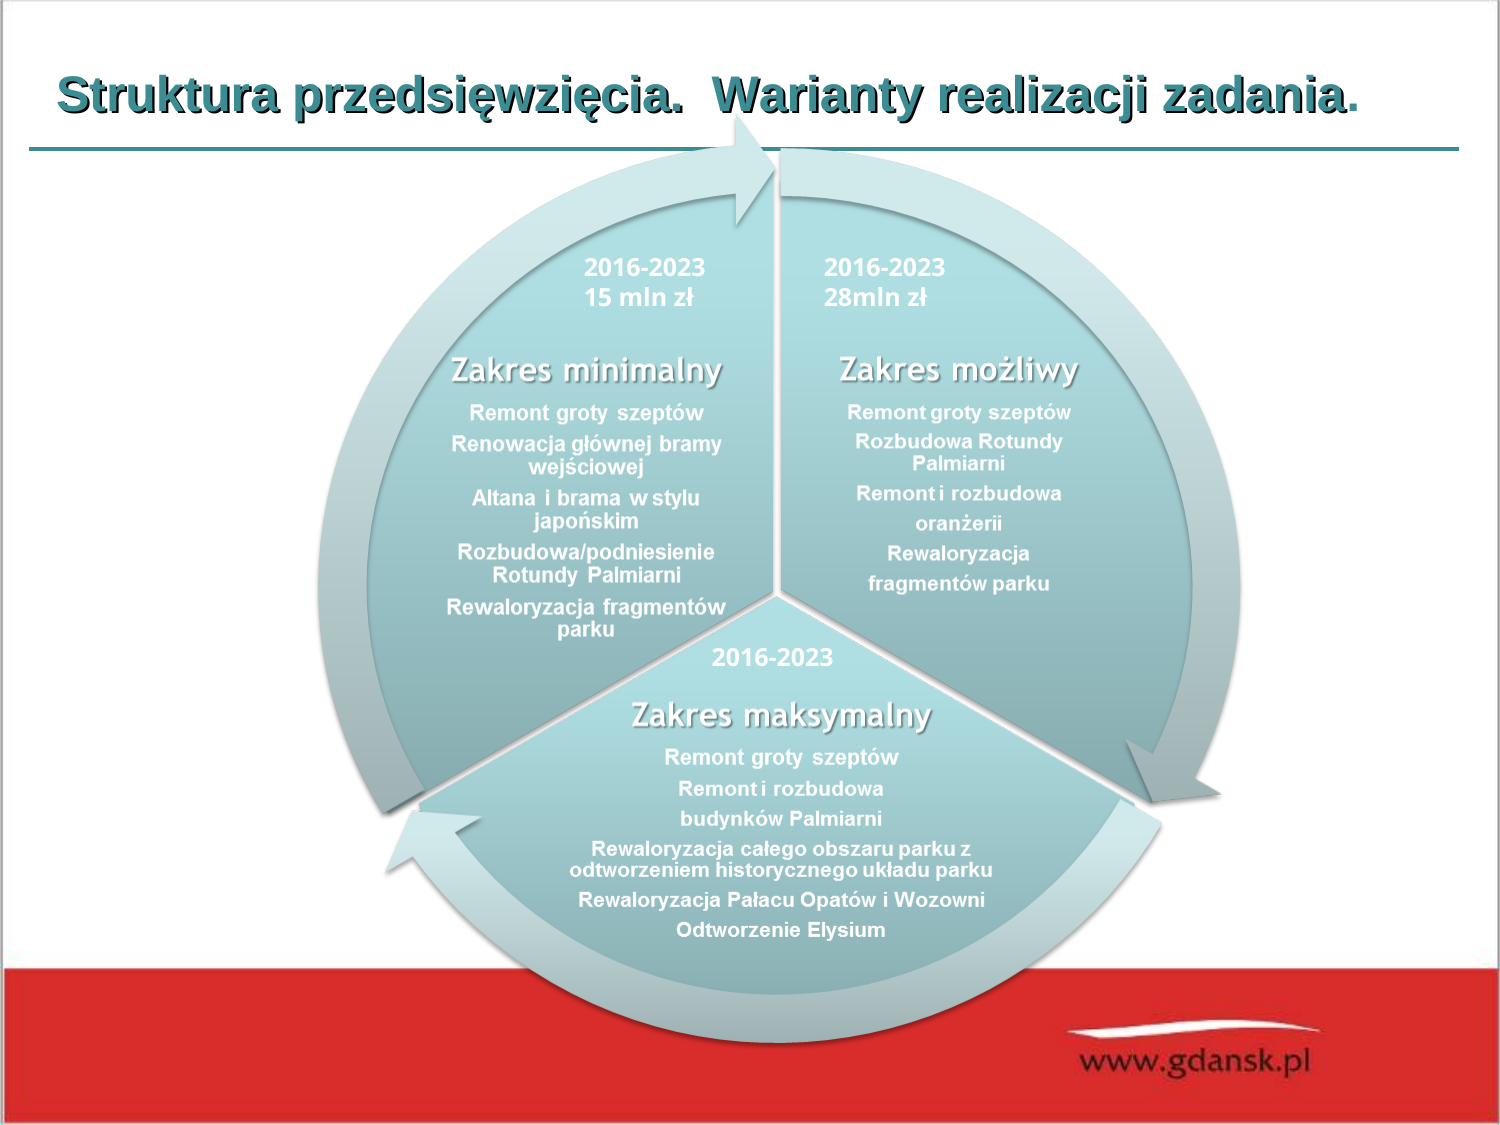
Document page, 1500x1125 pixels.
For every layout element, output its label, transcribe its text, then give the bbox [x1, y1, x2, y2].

text_box 2016-2023 28mln zł [809, 243, 1070, 319]
title Struktura przedsięwzięcia. Warianty realizacji zadania. [41, 45, 1425, 138]
picture [0, 0, 1500, 1125]
text_box 2016-2023 [696, 633, 922, 679]
text_box 2016-2023 15 mln zł [568, 243, 749, 319]
